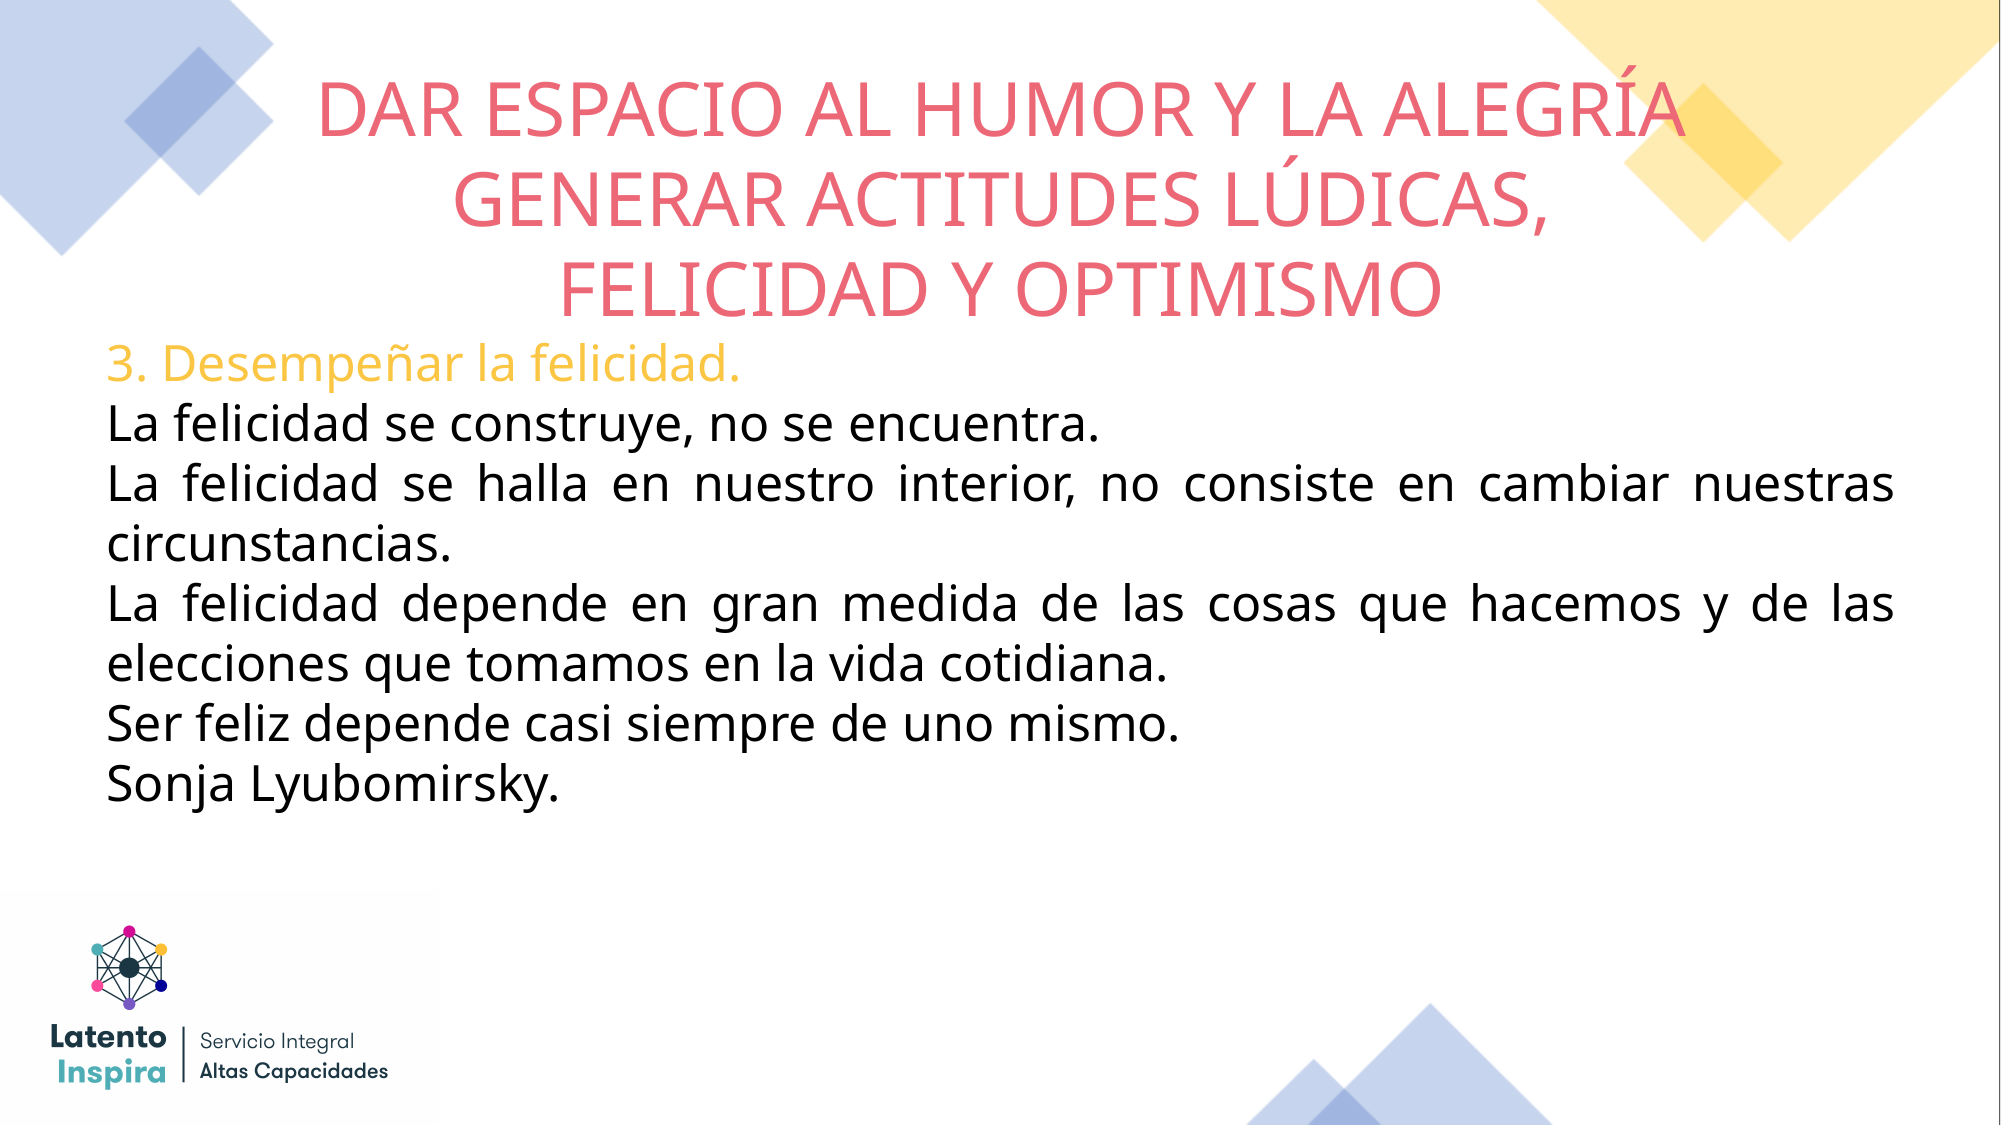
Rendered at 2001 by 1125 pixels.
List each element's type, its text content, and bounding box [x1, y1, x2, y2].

text_box DAR ESPACIO AL HUMOR Y LA ALEGRÍA GENERAR ACTITUDES LÚDICAS, FELICIDAD Y OPTIMISMO 3. Desempeñar la felicidad. La felicidad se construye, no se encuentra. La felicidad se halla en nuestro interior, no consiste en cambiar nuestras circunstancias. La felicidad depende en gran medida de las cosas que hacemos y de las elecciones que tomamos en la vida cotidiana. Ser feliz depende casi siempre de uno mismo. Sonja Lyubomirsky. [91, 53, 1912, 819]
picture [0, 0, 2001, 1125]
